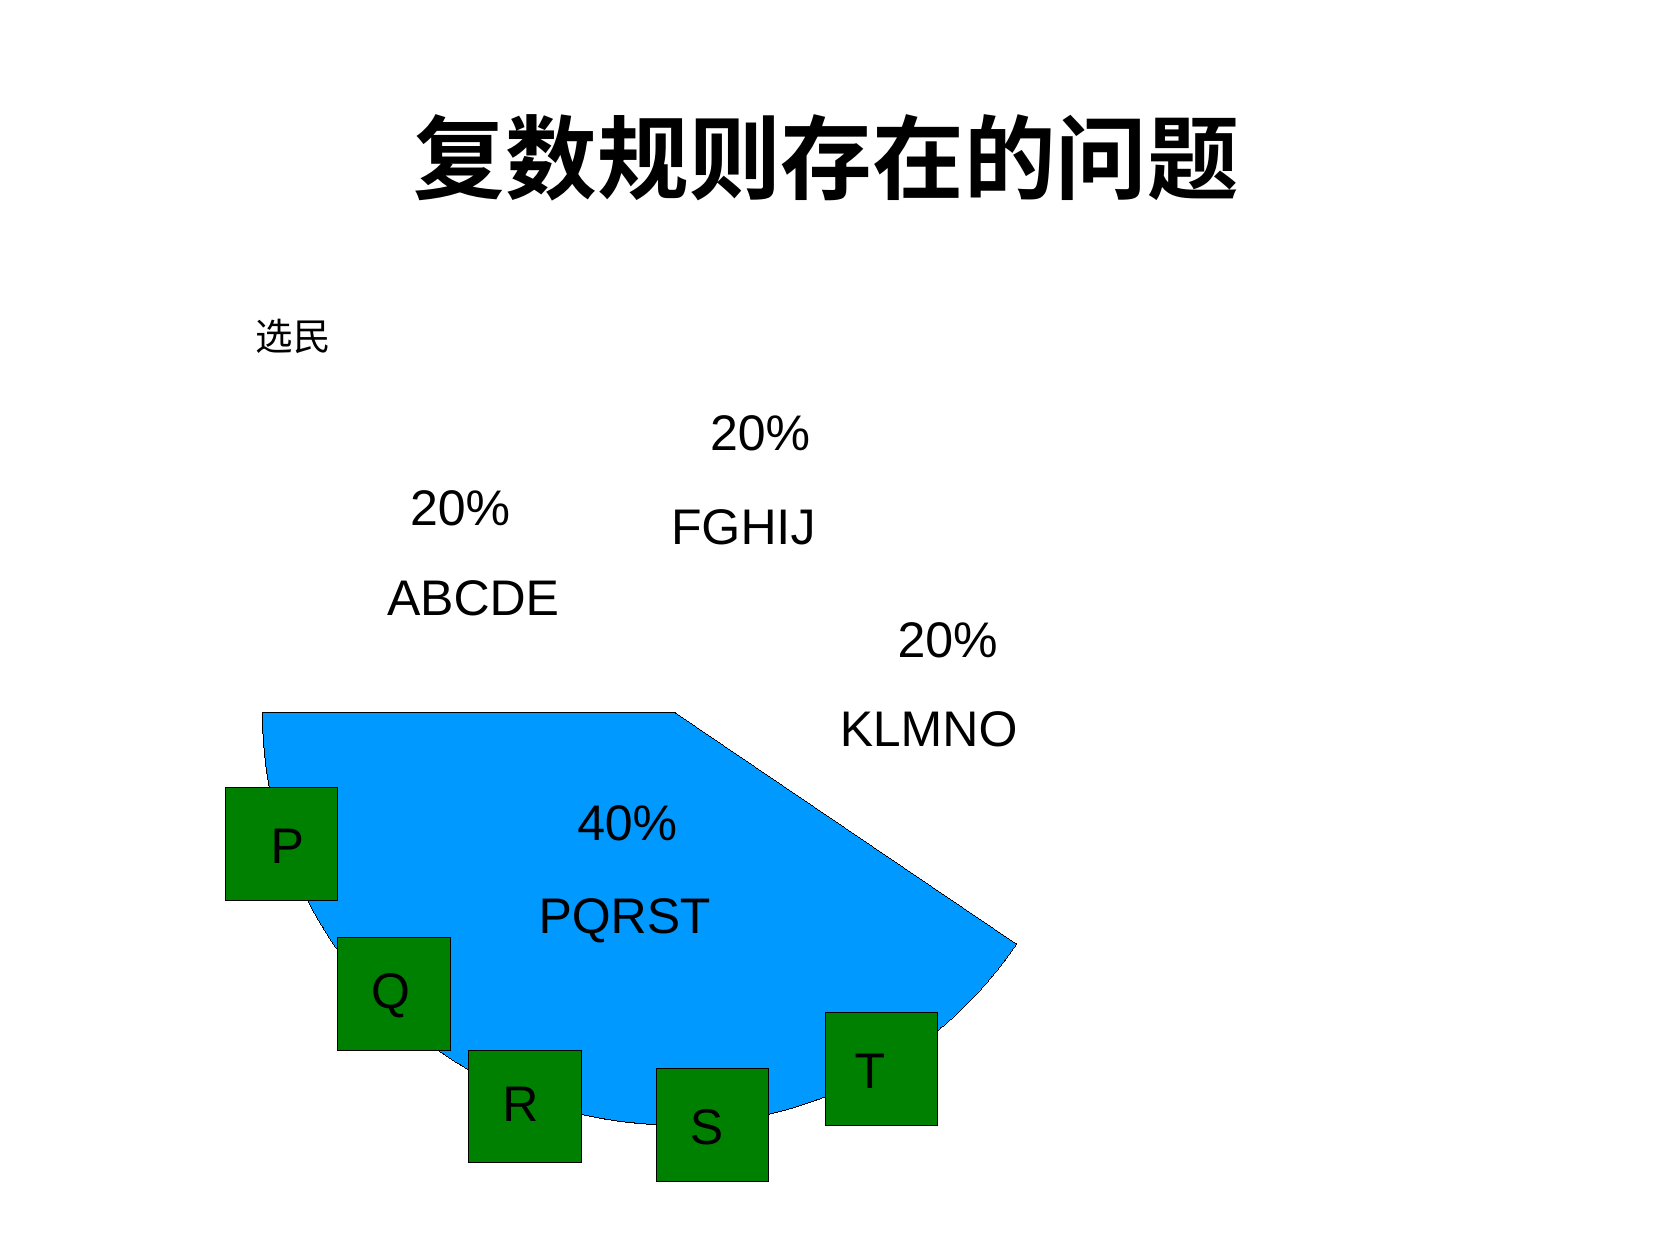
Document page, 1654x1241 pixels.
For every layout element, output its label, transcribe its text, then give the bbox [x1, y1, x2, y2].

text_box 20% [395, 473, 526, 544]
text_box 20% [695, 398, 826, 469]
text_box FGHIJ [656, 491, 831, 563]
text_box R [487, 1068, 554, 1140]
text_box ABCDE [372, 562, 575, 634]
text_box KLMNO [825, 693, 1033, 765]
text_box S [675, 1091, 738, 1163]
text_box T [839, 1035, 901, 1107]
text_box 20% [882, 604, 1013, 676]
title 复数规则存在的问题 [82, 49, 1571, 257]
text_box 选民 [241, 300, 346, 353]
text_box 40% [562, 787, 693, 859]
text_box P [255, 810, 319, 882]
text_box Q [356, 956, 425, 1027]
text_box PQRST [523, 881, 726, 952]
text_box [225, 712, 1017, 1182]
